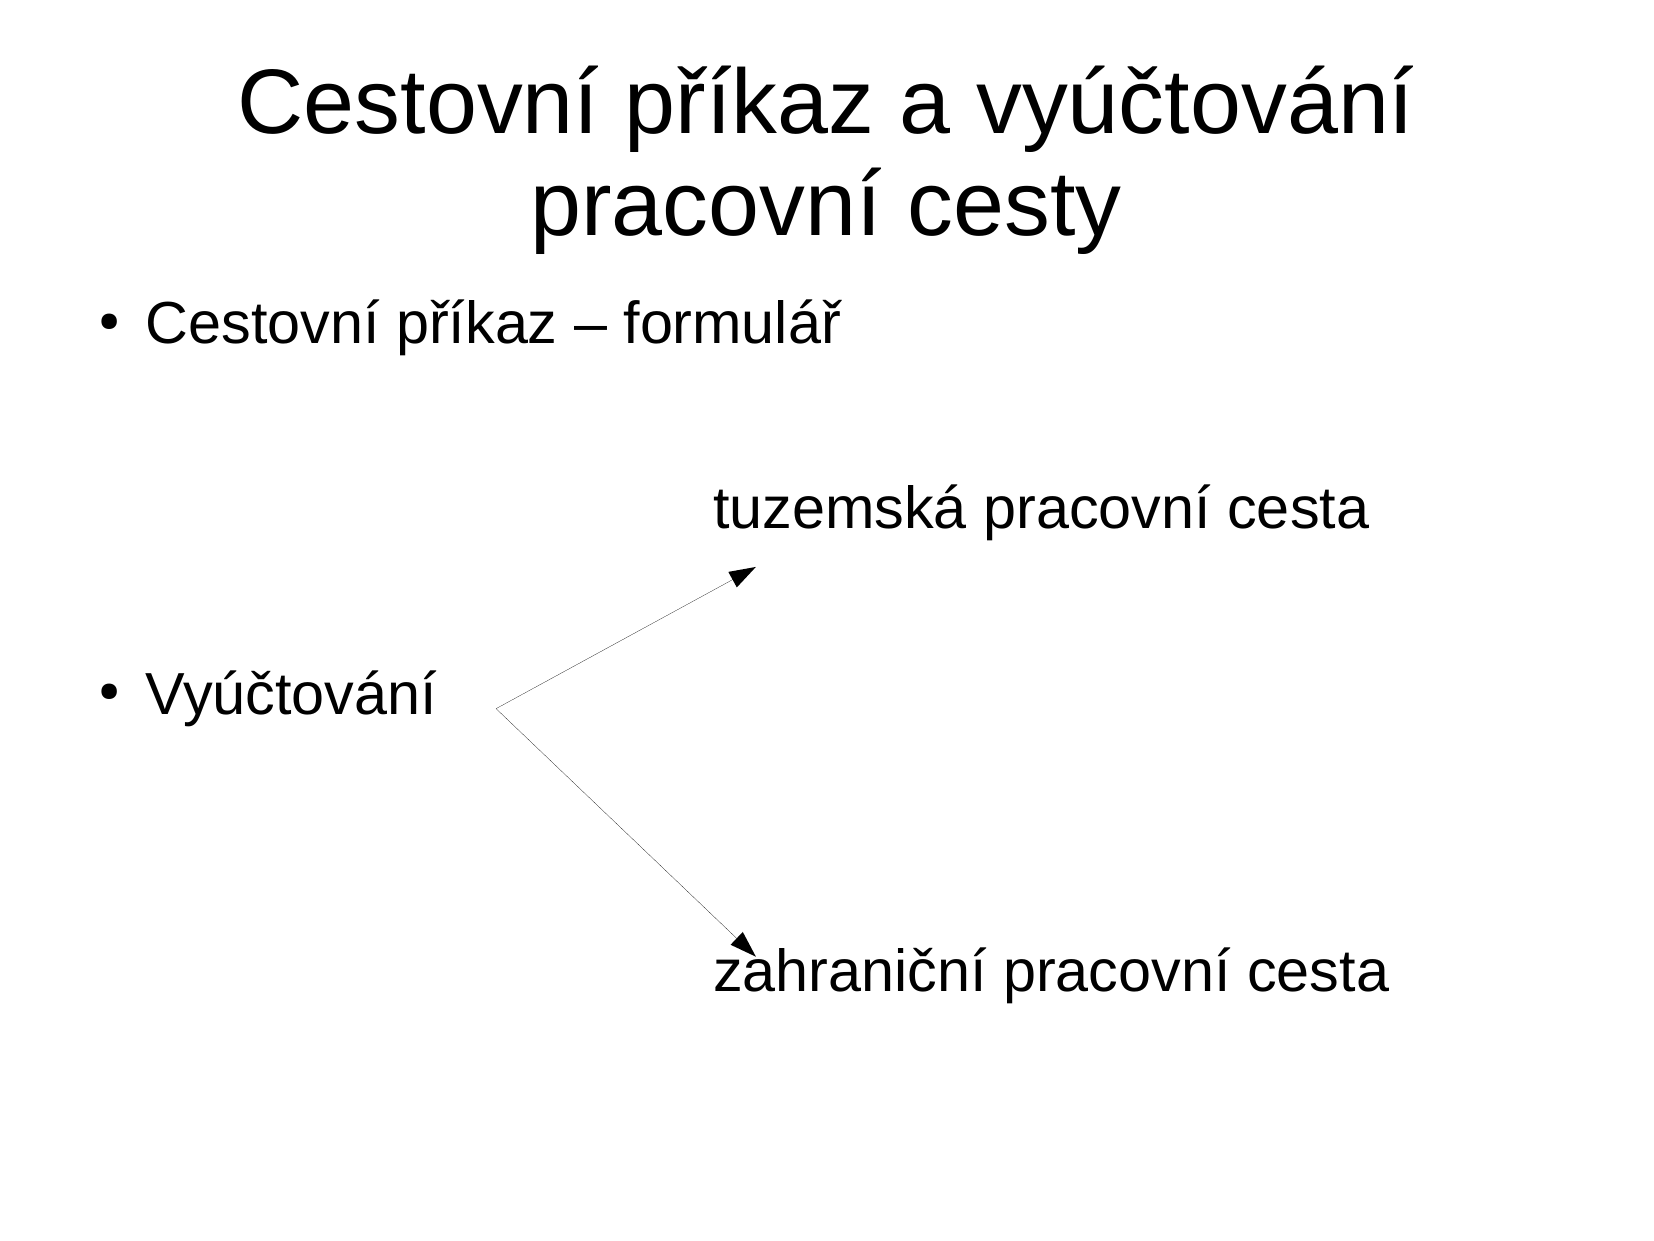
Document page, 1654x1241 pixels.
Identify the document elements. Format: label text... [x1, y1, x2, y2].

title Cestovní příkaz a vyúčtování pracovní cesty [82, 49, 1571, 257]
list Cestovní příkaz – formulář tuzemská pracovní cesta Vyúčtování zahraniční pracovní cesta [82, 290, 1571, 1010]
